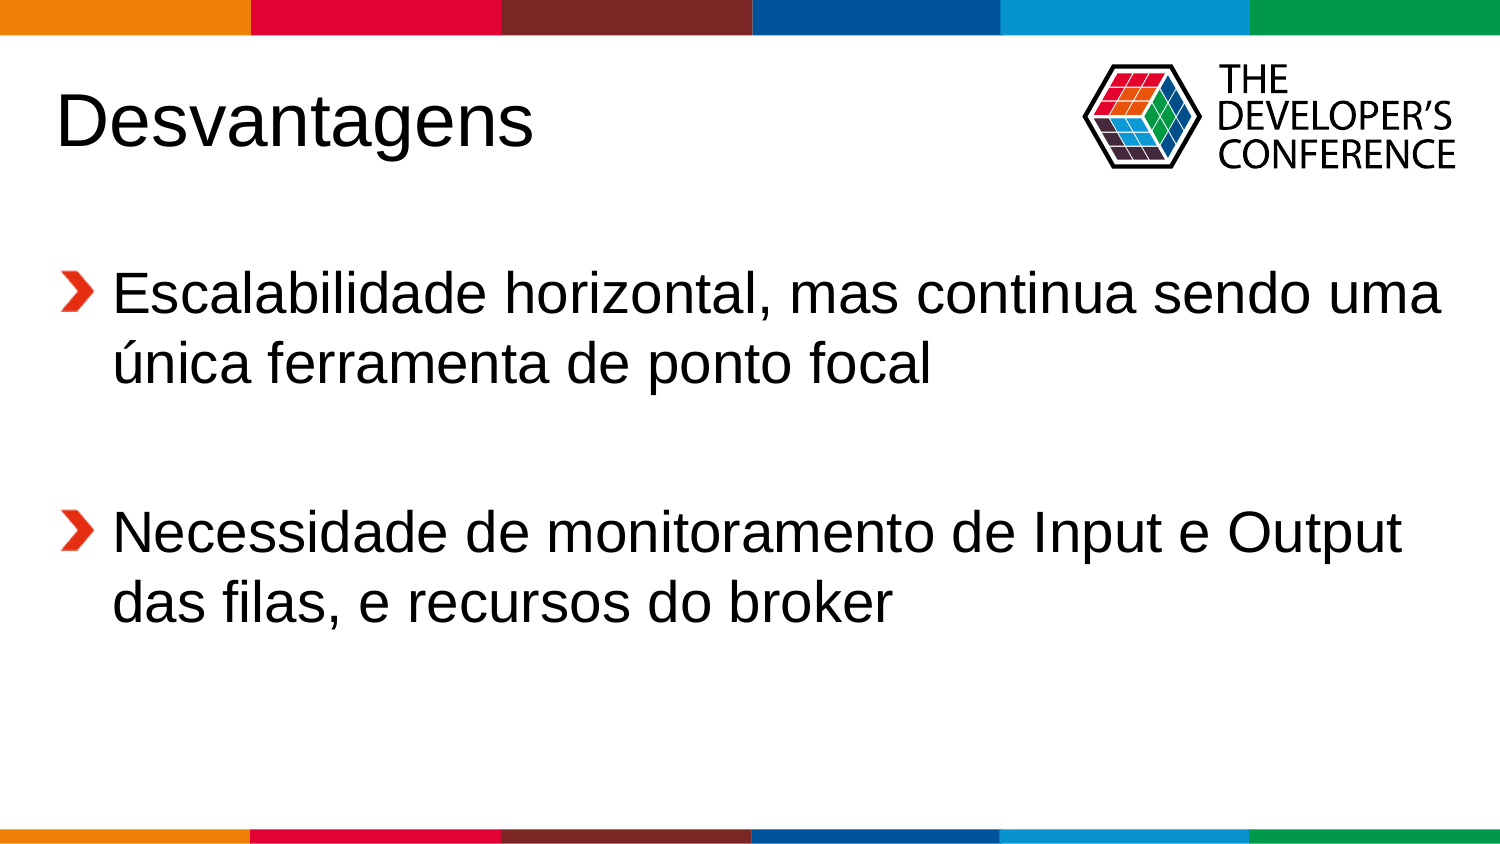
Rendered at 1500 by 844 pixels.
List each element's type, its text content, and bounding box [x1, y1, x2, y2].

title Desvantagens [41, 59, 975, 174]
list Escalabilidade horizontal, mas continua sendo uma única ferramenta de ponto focal Necessidade de monitoramento de Input e Output das filas, e recursos do broker [41, 248, 1459, 750]
